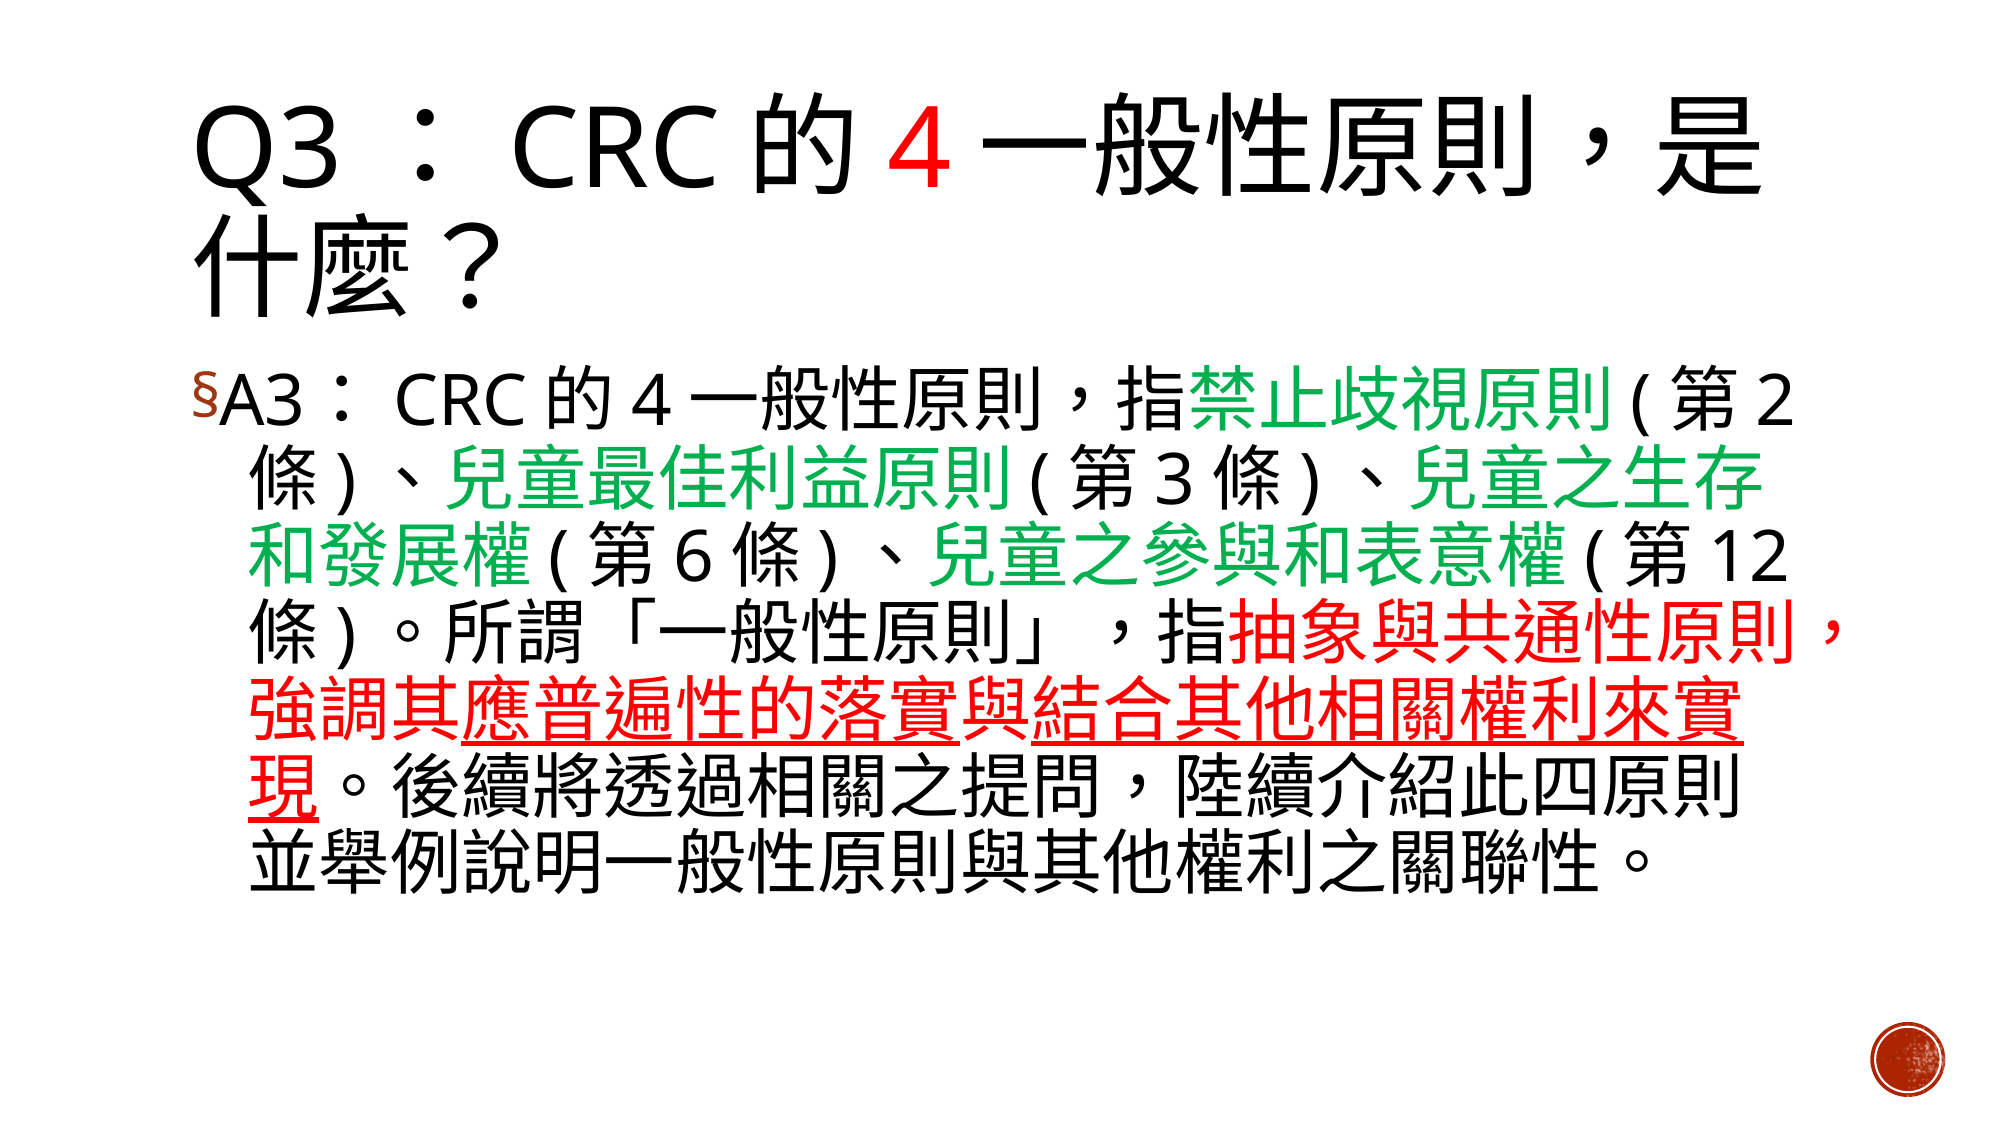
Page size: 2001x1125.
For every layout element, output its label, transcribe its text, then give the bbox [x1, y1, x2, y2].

list A3：CRC的4一般性原則，指禁止歧視原則(第2條)、兒童最佳利益原則(第3條)、兒童之生存和發展權(第6條)、兒童之參與和表意權(第12條)。所謂「一般性原則」，指抽象與共通性原則，強調其應普遍性的落實與結合其他相關權利來實現。後續將透過相關之提問，陸續介紹此四原則並舉例說明一般性原則與其他權利之關聯性。 [175, 348, 1826, 1013]
title Q3：CRC的4一般性原則，是什麼？ [175, 79, 1826, 344]
